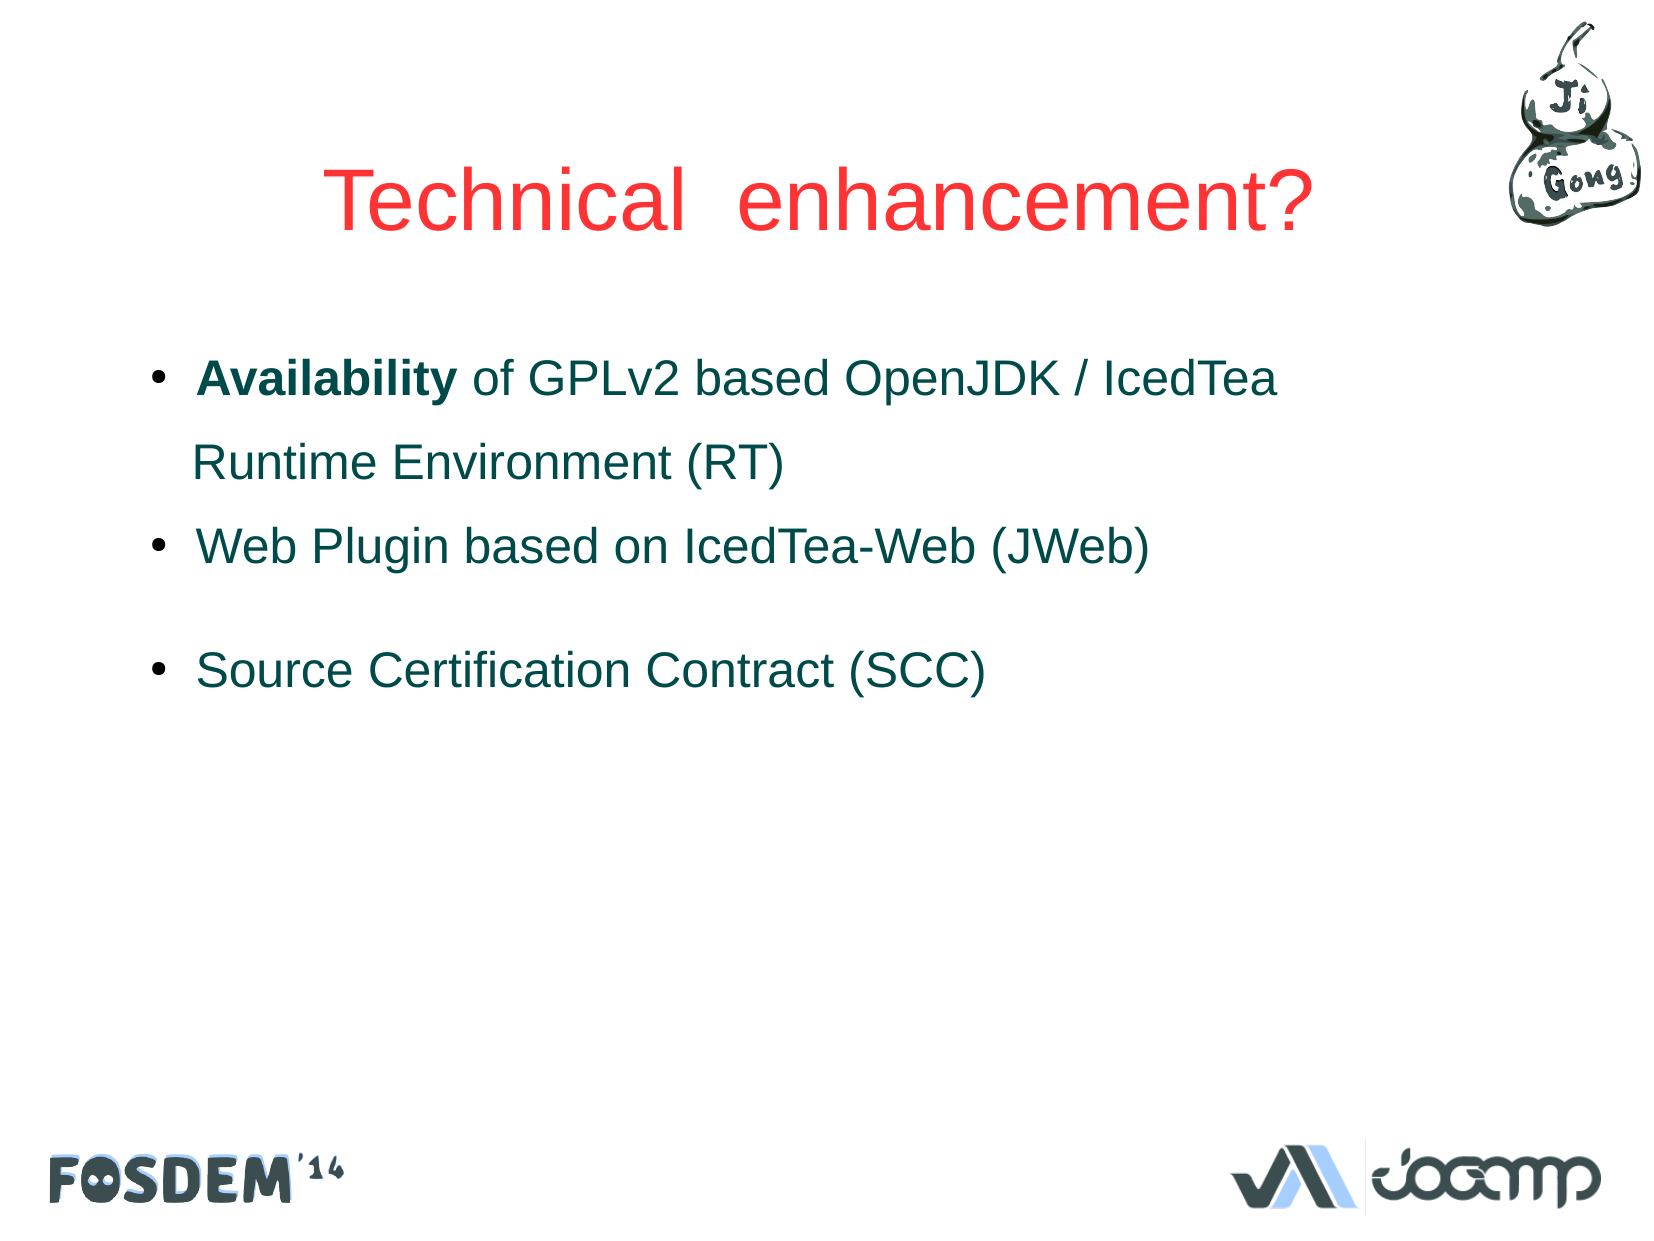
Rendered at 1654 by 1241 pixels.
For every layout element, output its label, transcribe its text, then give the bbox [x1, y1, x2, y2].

picture [0, 914, 400, 1241]
text_box Availability of GPLv2 based OpenJDK / IcedTea Runtime Environment (RT) [135, 315, 1606, 529]
text_box Source Certification Contract (SCC) [135, 634, 1003, 706]
text_box Web Plugin based on IcedTea-Web (JWeb) [135, 511, 1167, 582]
picture [1228, 1139, 1601, 1215]
title Technical enhancement? [66, 130, 1573, 269]
picture [1425, 19, 1654, 228]
